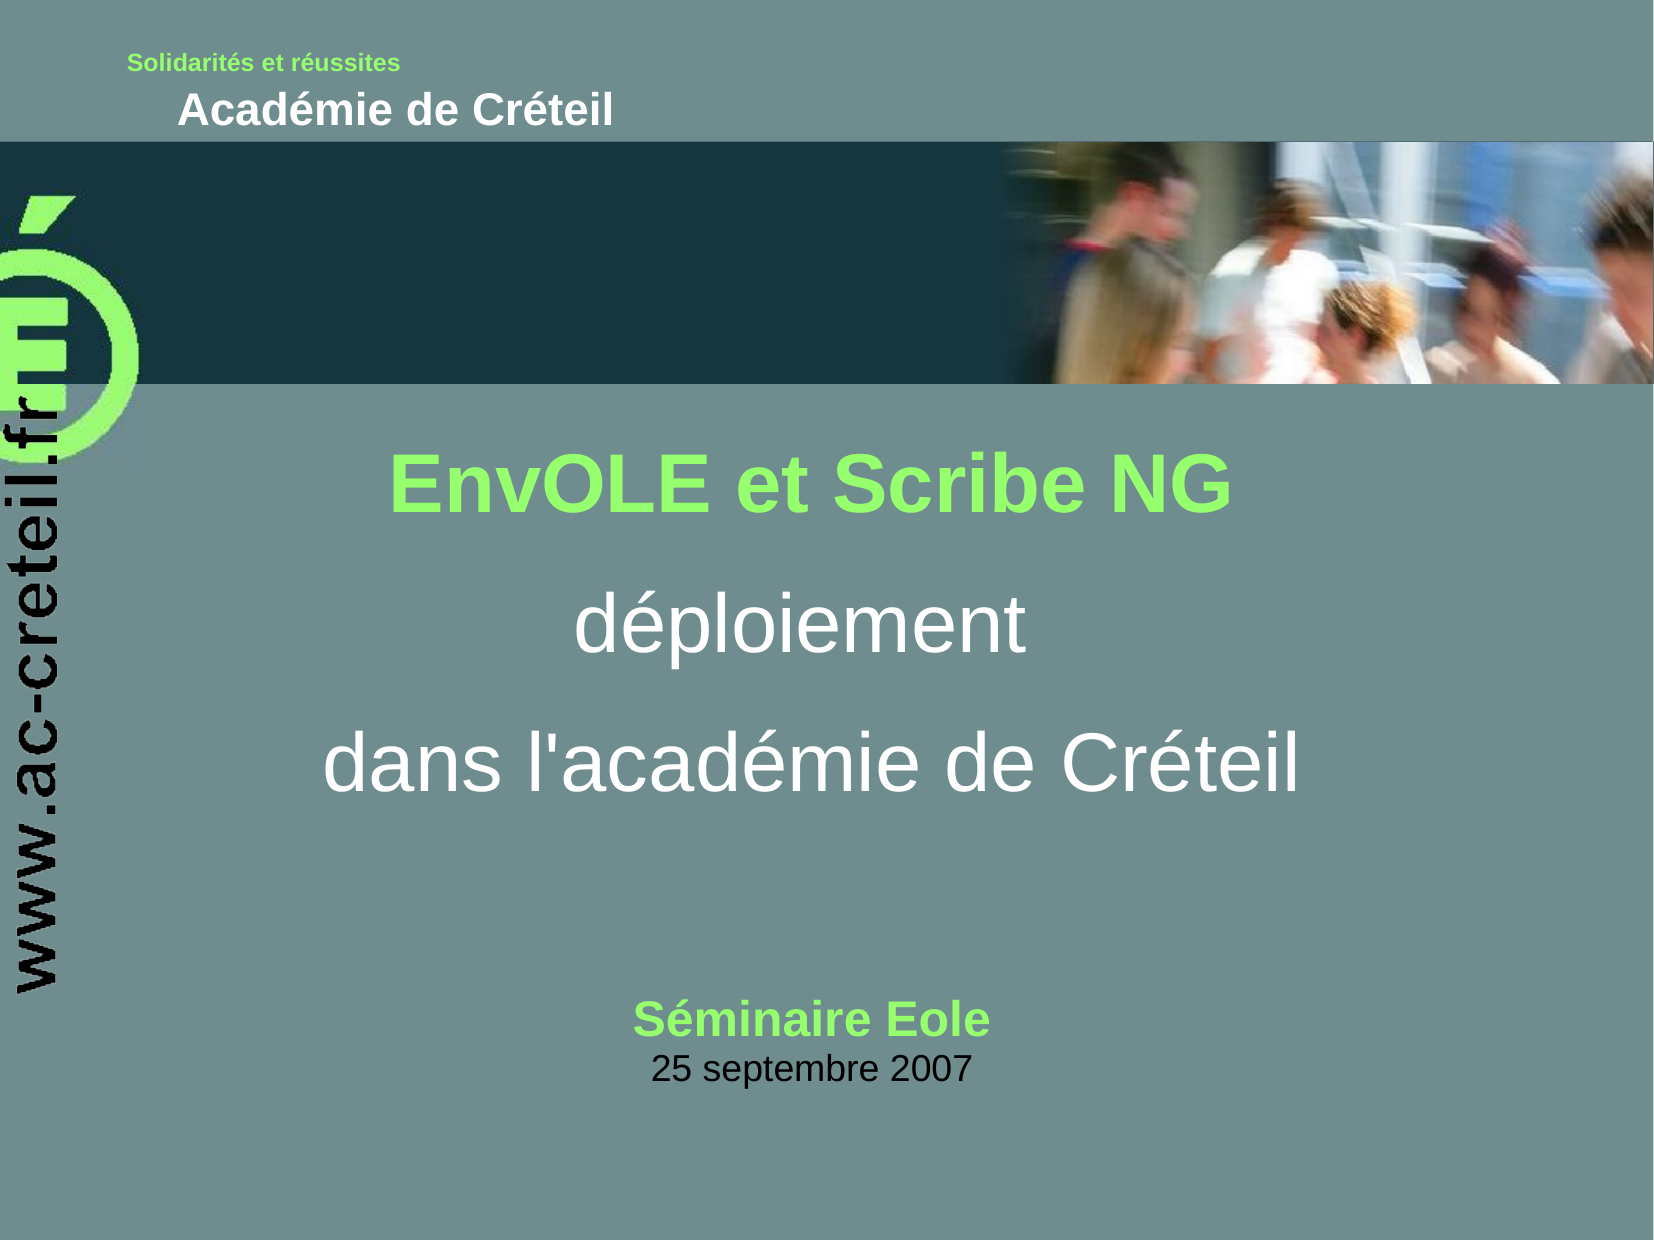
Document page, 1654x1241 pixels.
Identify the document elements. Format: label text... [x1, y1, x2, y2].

text_box EnvOLE et Scribe NG déploiement dans l'académie de Créteil Séminaire Eole 25 septembre 2007 [295, 383, 1329, 1182]
picture [0, 190, 143, 999]
picture [1001, 142, 1653, 384]
